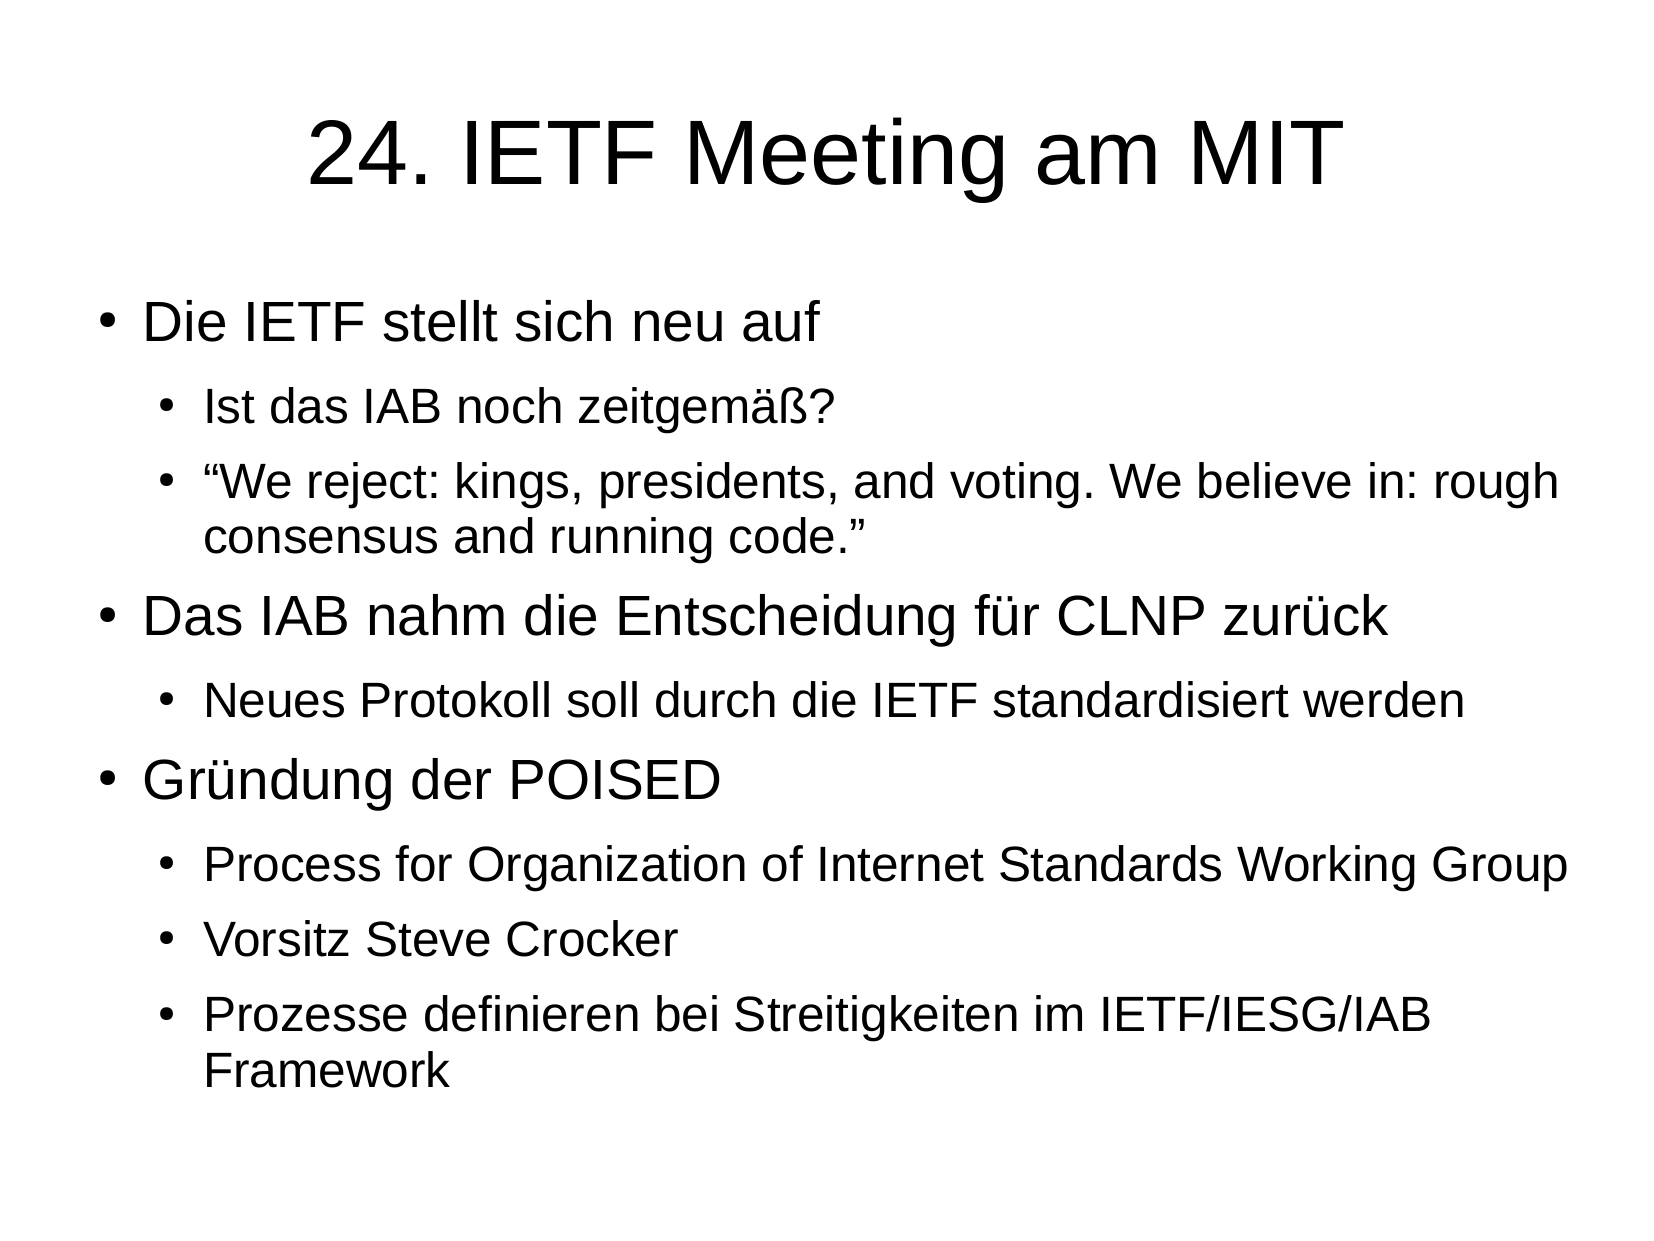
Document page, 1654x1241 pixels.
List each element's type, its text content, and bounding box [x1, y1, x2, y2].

title 24. IETF Meeting am MIT [82, 49, 1571, 257]
list Die IETF stellt sich neu auf Ist das IAB noch zeitgemäß? “We reject: kings, presidents, and voting. We believe in: rough consensus and running code.” Das IAB nahm die Entscheidung für CLNP zurück Neues Protokoll soll durch die IETF standardisiert werden Gründung der POISED Process for Organization of Internet Standards Working Group Vorsitz Steve Crocker Prozesse definieren bei Streitigkeiten im IETF/IESG/IAB Framework [82, 290, 1571, 1109]
